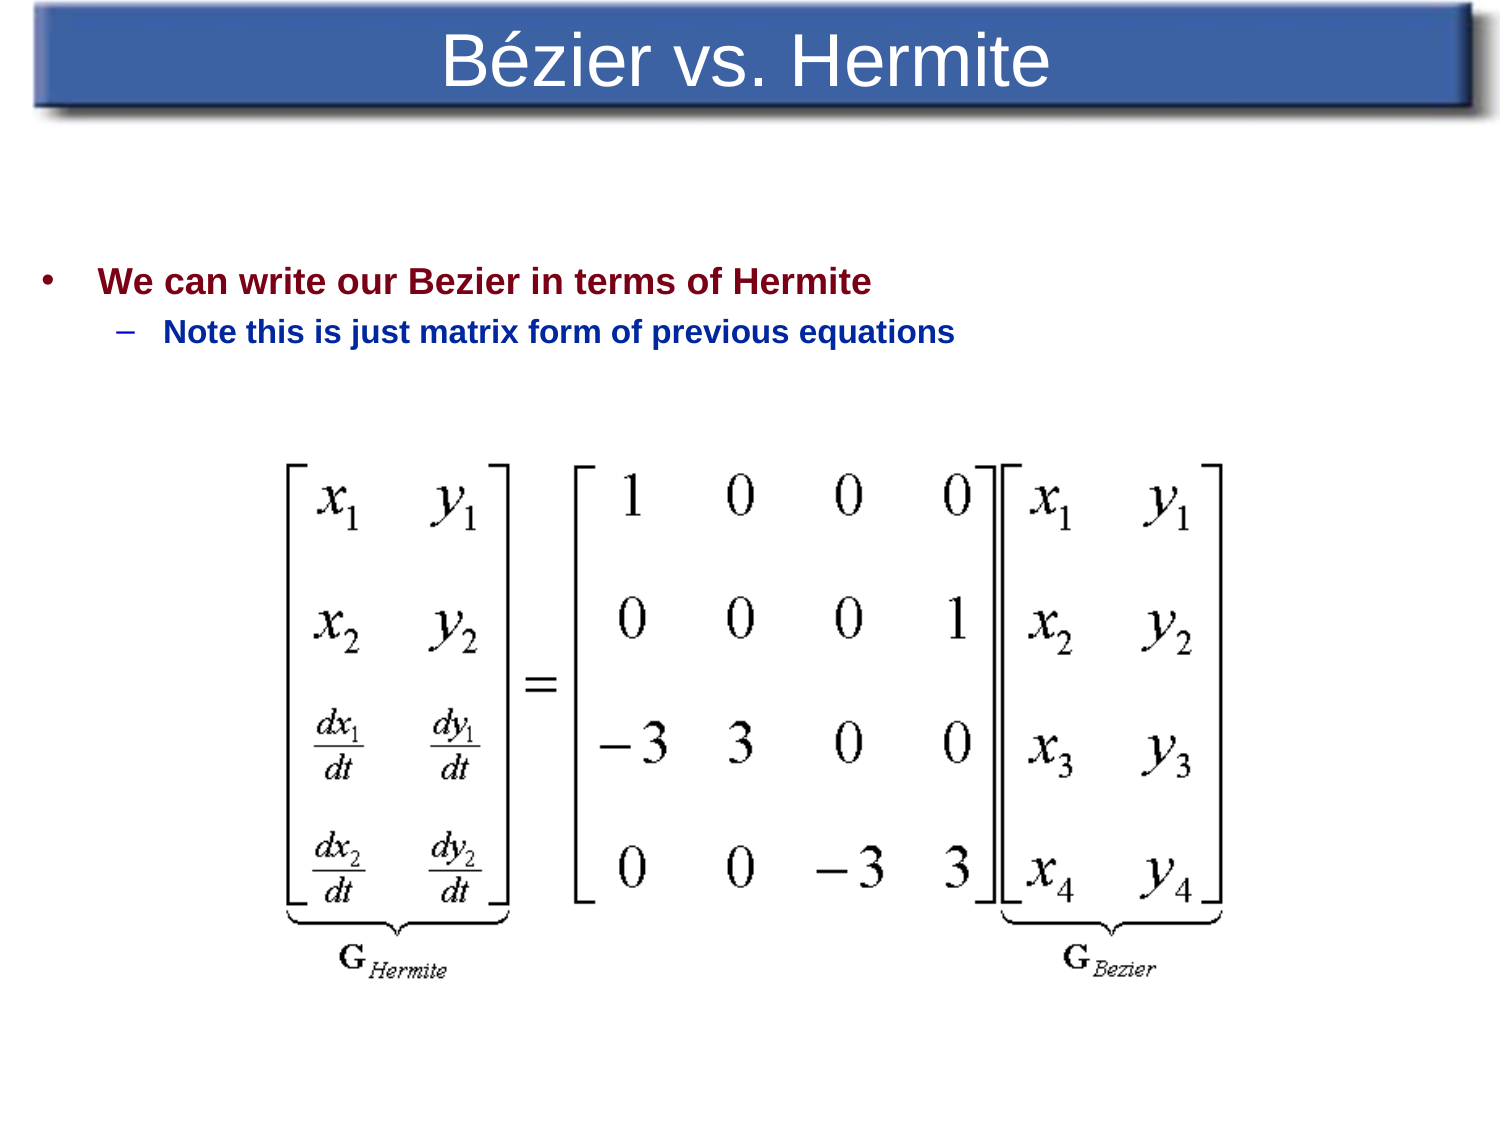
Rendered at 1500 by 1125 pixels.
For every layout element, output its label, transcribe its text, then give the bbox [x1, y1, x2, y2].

list We can write our Bezier in terms of Hermite Note this is just matrix form of previous equations [26, 250, 1476, 1052]
picture [32, 0, 1500, 127]
title Bézier vs. Hermite [0, 0, 1493, 114]
picture [277, 456, 1234, 985]
